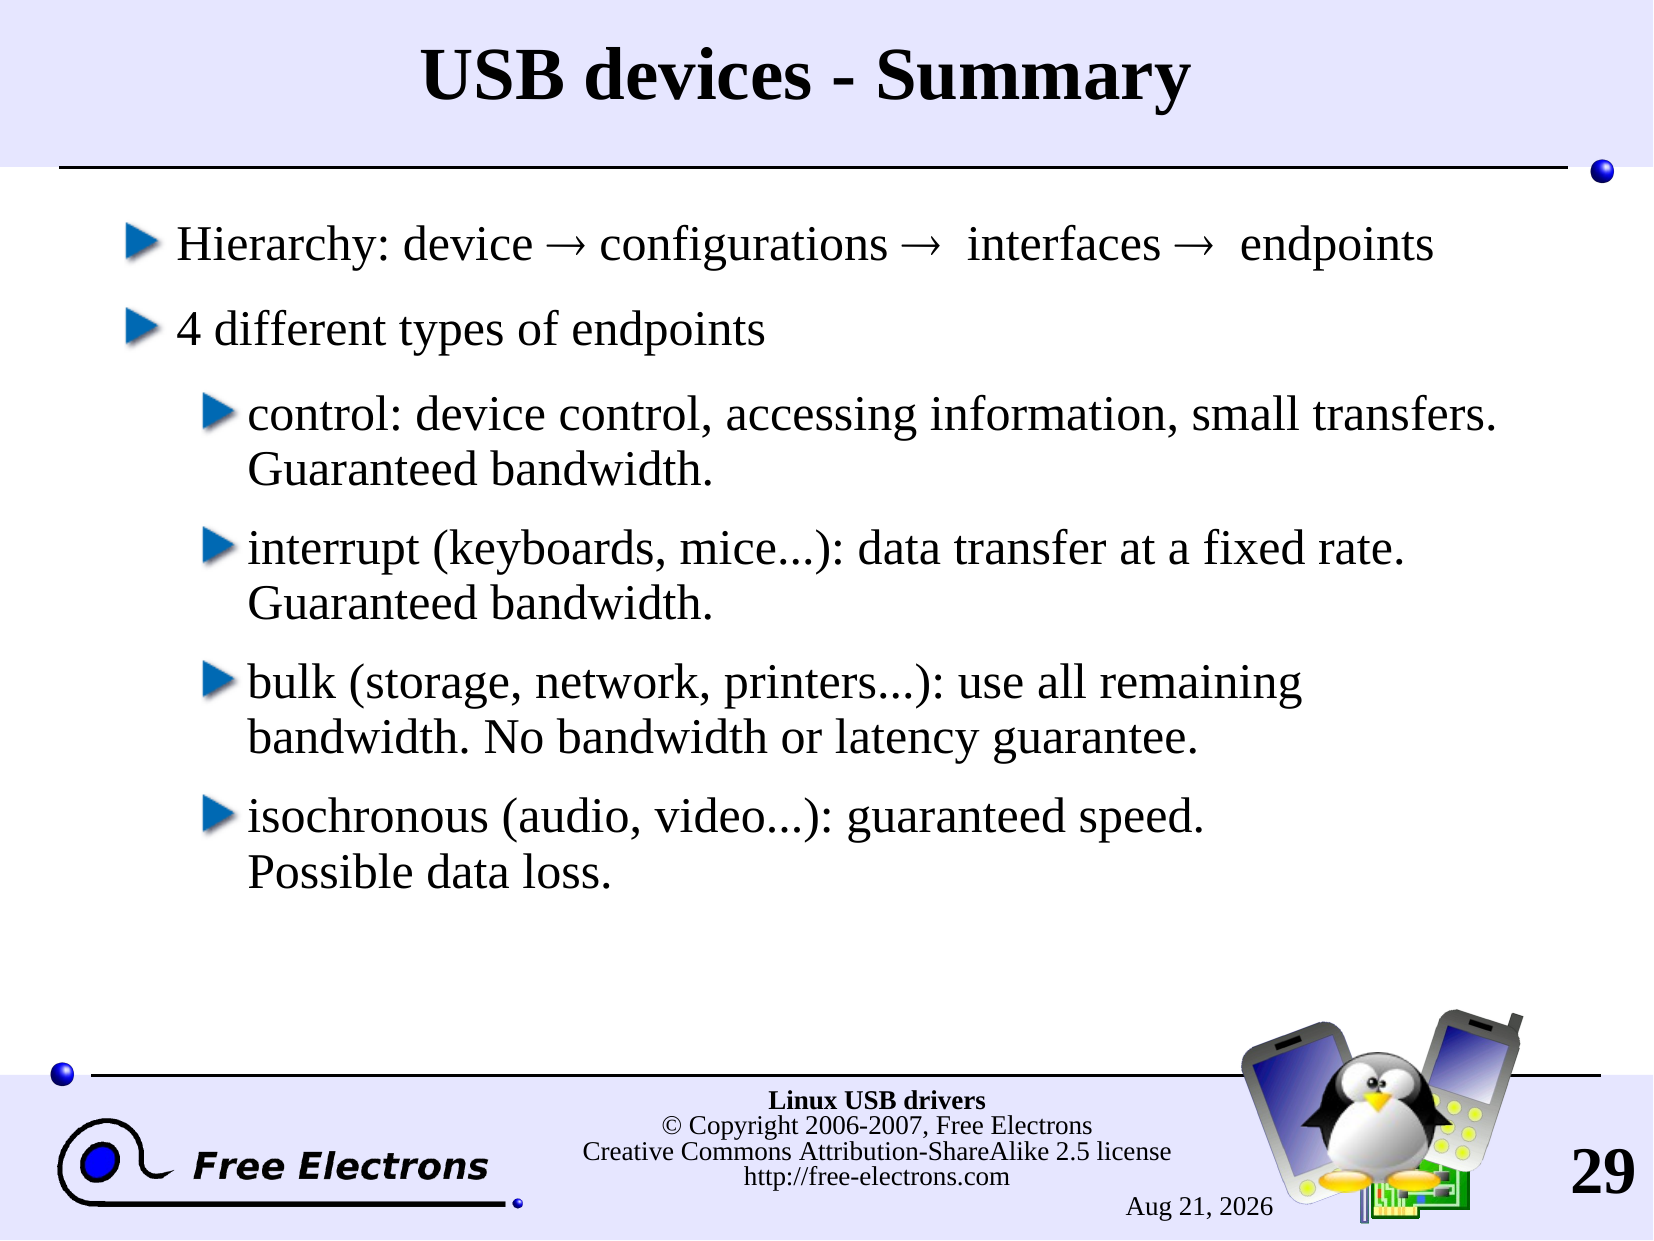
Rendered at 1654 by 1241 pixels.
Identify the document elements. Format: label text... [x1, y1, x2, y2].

list Hierarchy: device  configurations  interfaces  endpoints 4 different types of endpoints control: device control, accessing information, small transfers. Guaranteed bandwidth. interrupt (keyboards, mice...): data transfer at a fixed rate. Guaranteed bandwidth. bulk (storage, network, printers...): use all remaining bandwidth. No bandwidth or latency guarantee. isochronous (audio, video...): guaranteed speed. Possible data loss. [105, 216, 1518, 1066]
picture [1231, 1007, 1538, 1241]
picture [50, 1107, 527, 1216]
title USB devices - Summary [60, 25, 1551, 124]
